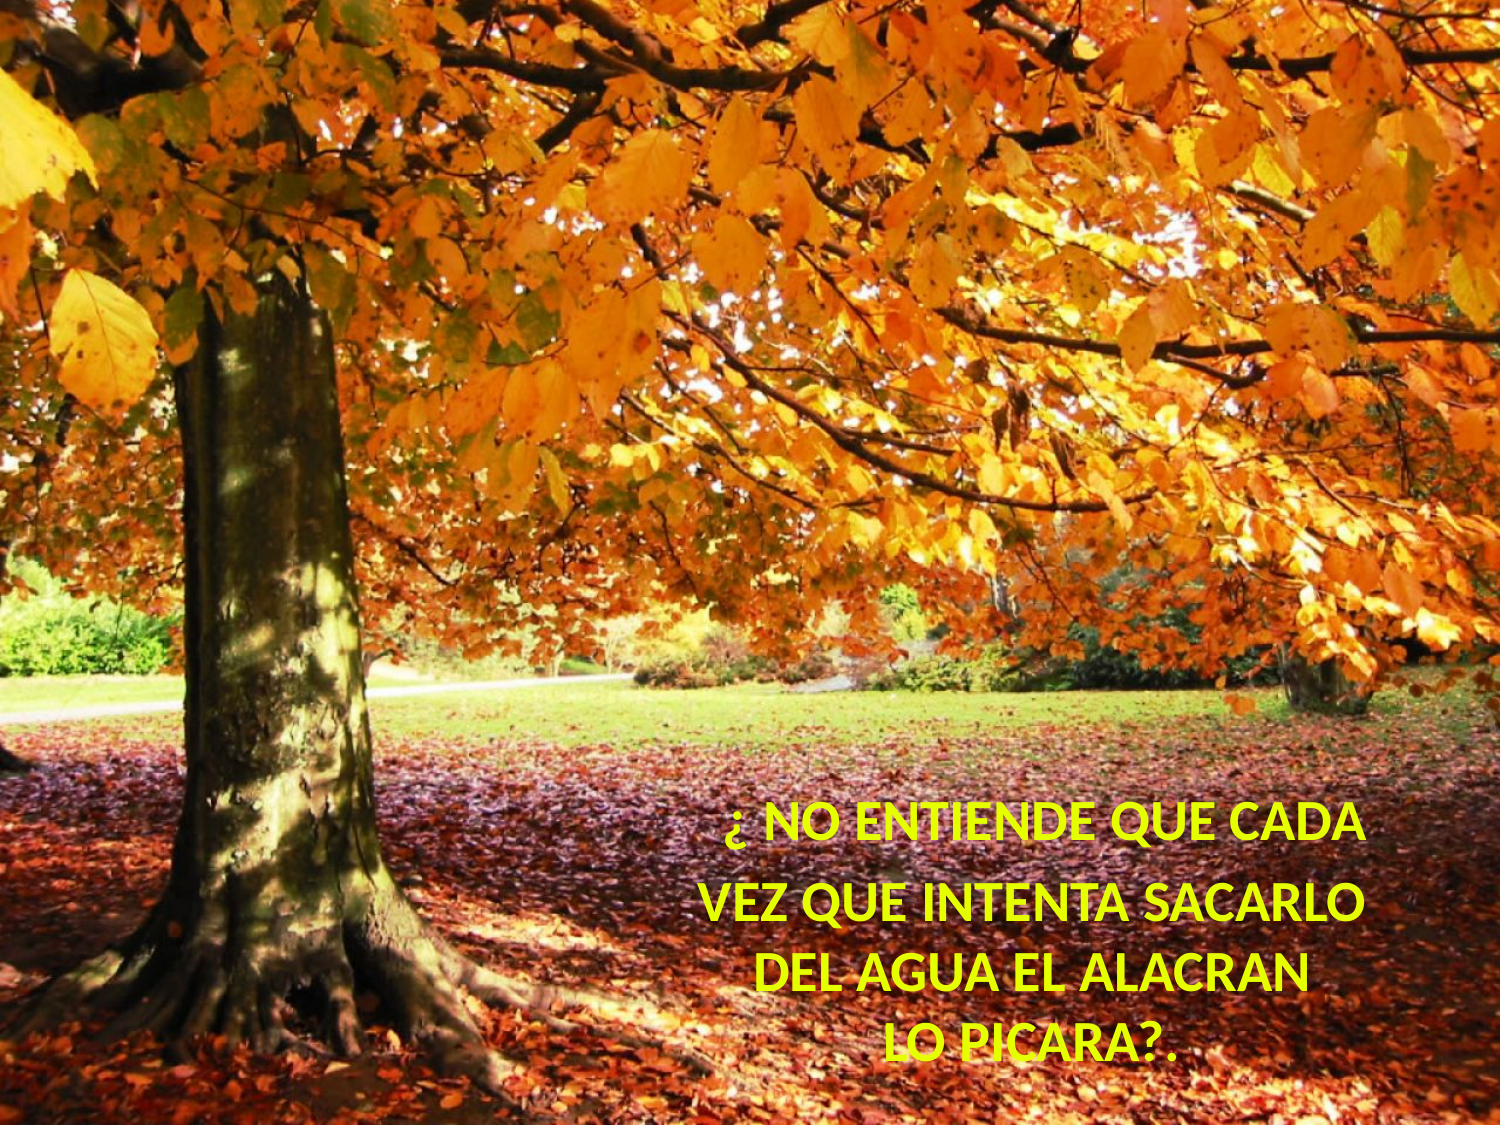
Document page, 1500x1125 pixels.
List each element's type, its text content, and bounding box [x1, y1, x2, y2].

text_box ¿ NO ENTIENDE QUE CADA VEZ QUE INTENTA SACARLO DEL AGUA EL ALACRAN LO PICARA?. [682, 720, 1382, 1081]
picture [0, 0, 1500, 1125]
